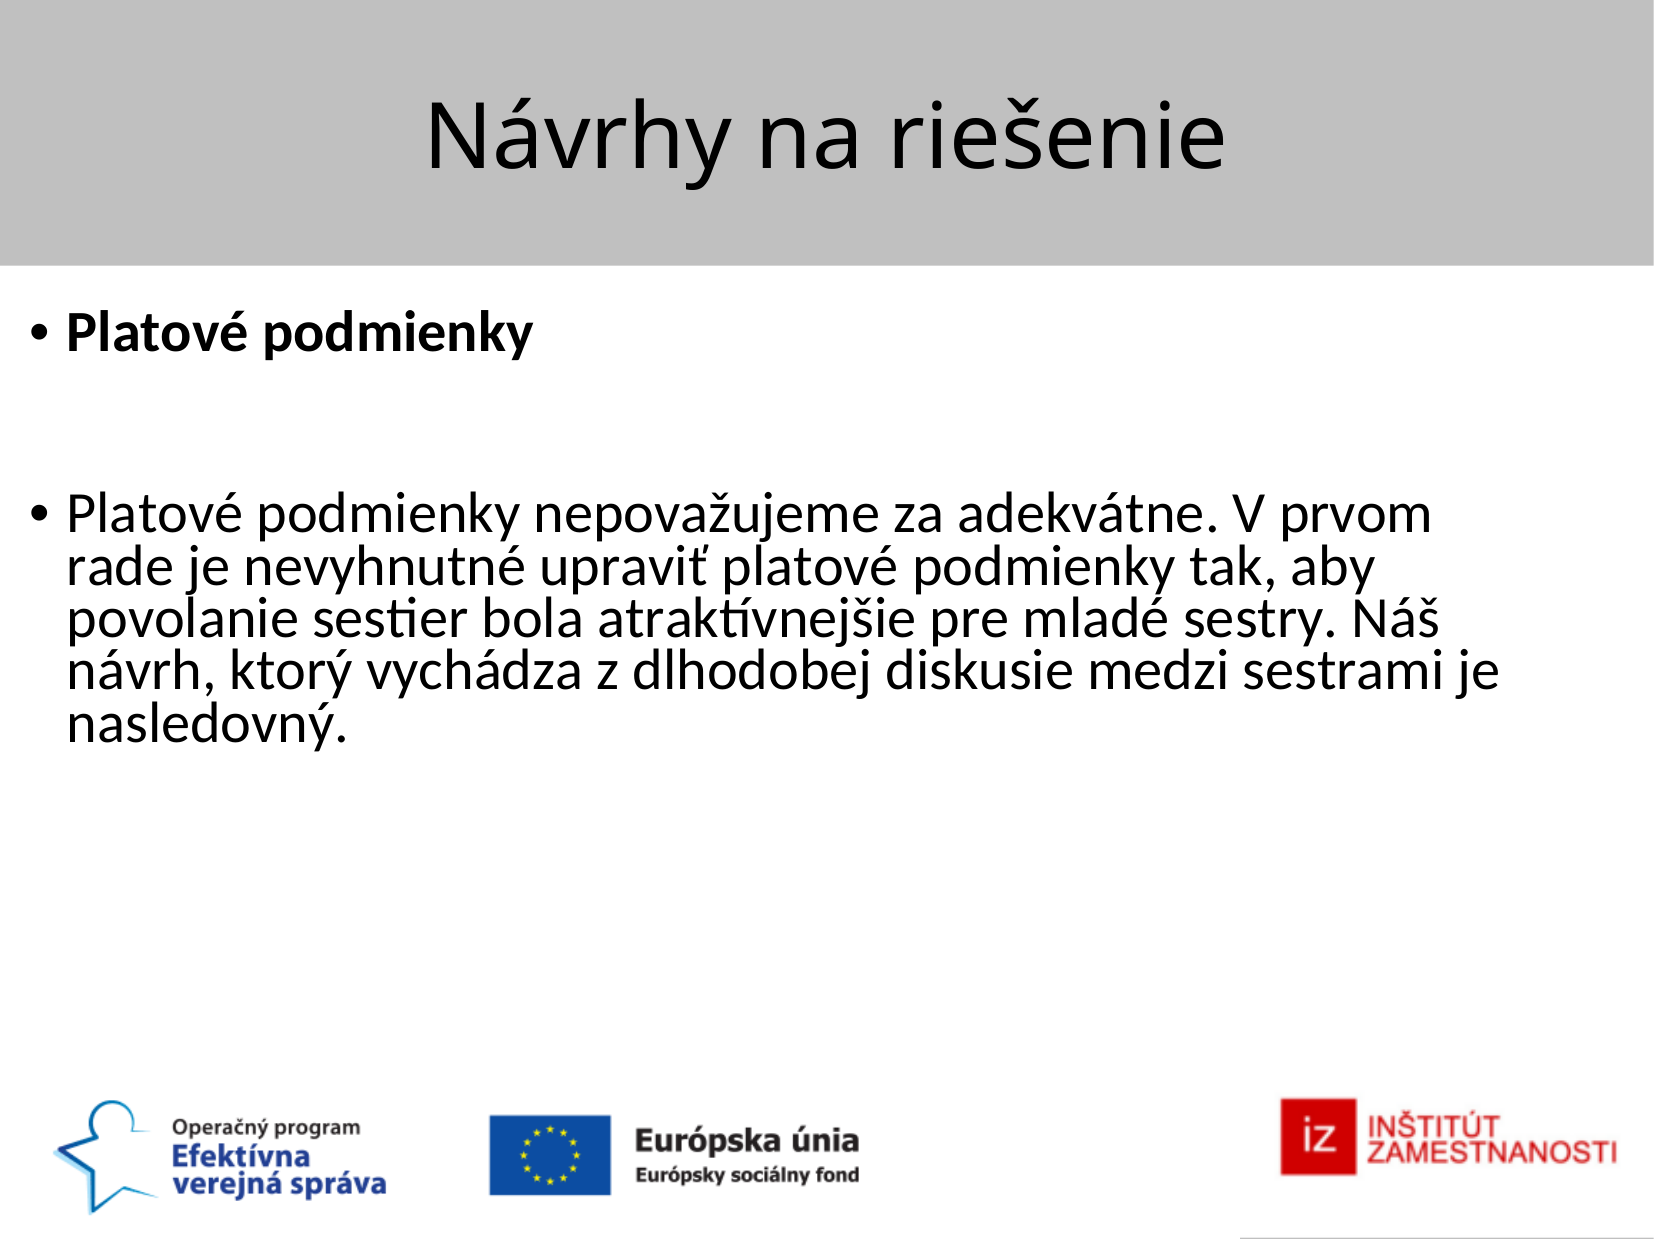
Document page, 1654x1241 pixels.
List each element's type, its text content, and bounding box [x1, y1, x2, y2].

title Návrhy na riešenie [88, 29, 1565, 237]
picture [29, 1077, 886, 1241]
picture [1240, 1033, 1654, 1241]
list • Platové podmienky • Platové podmienky nepovažujeme za adekvátne. V prvom rade je nevyhnutné upraviť platové podmienky tak, aby povolanie sestier bola atraktívnejšie pre mladé sestry. Náš návrh, ktorý vychádza z dlhodobej diskusie medzi sestrami je nasledovný. [29, 295, 1533, 1077]
